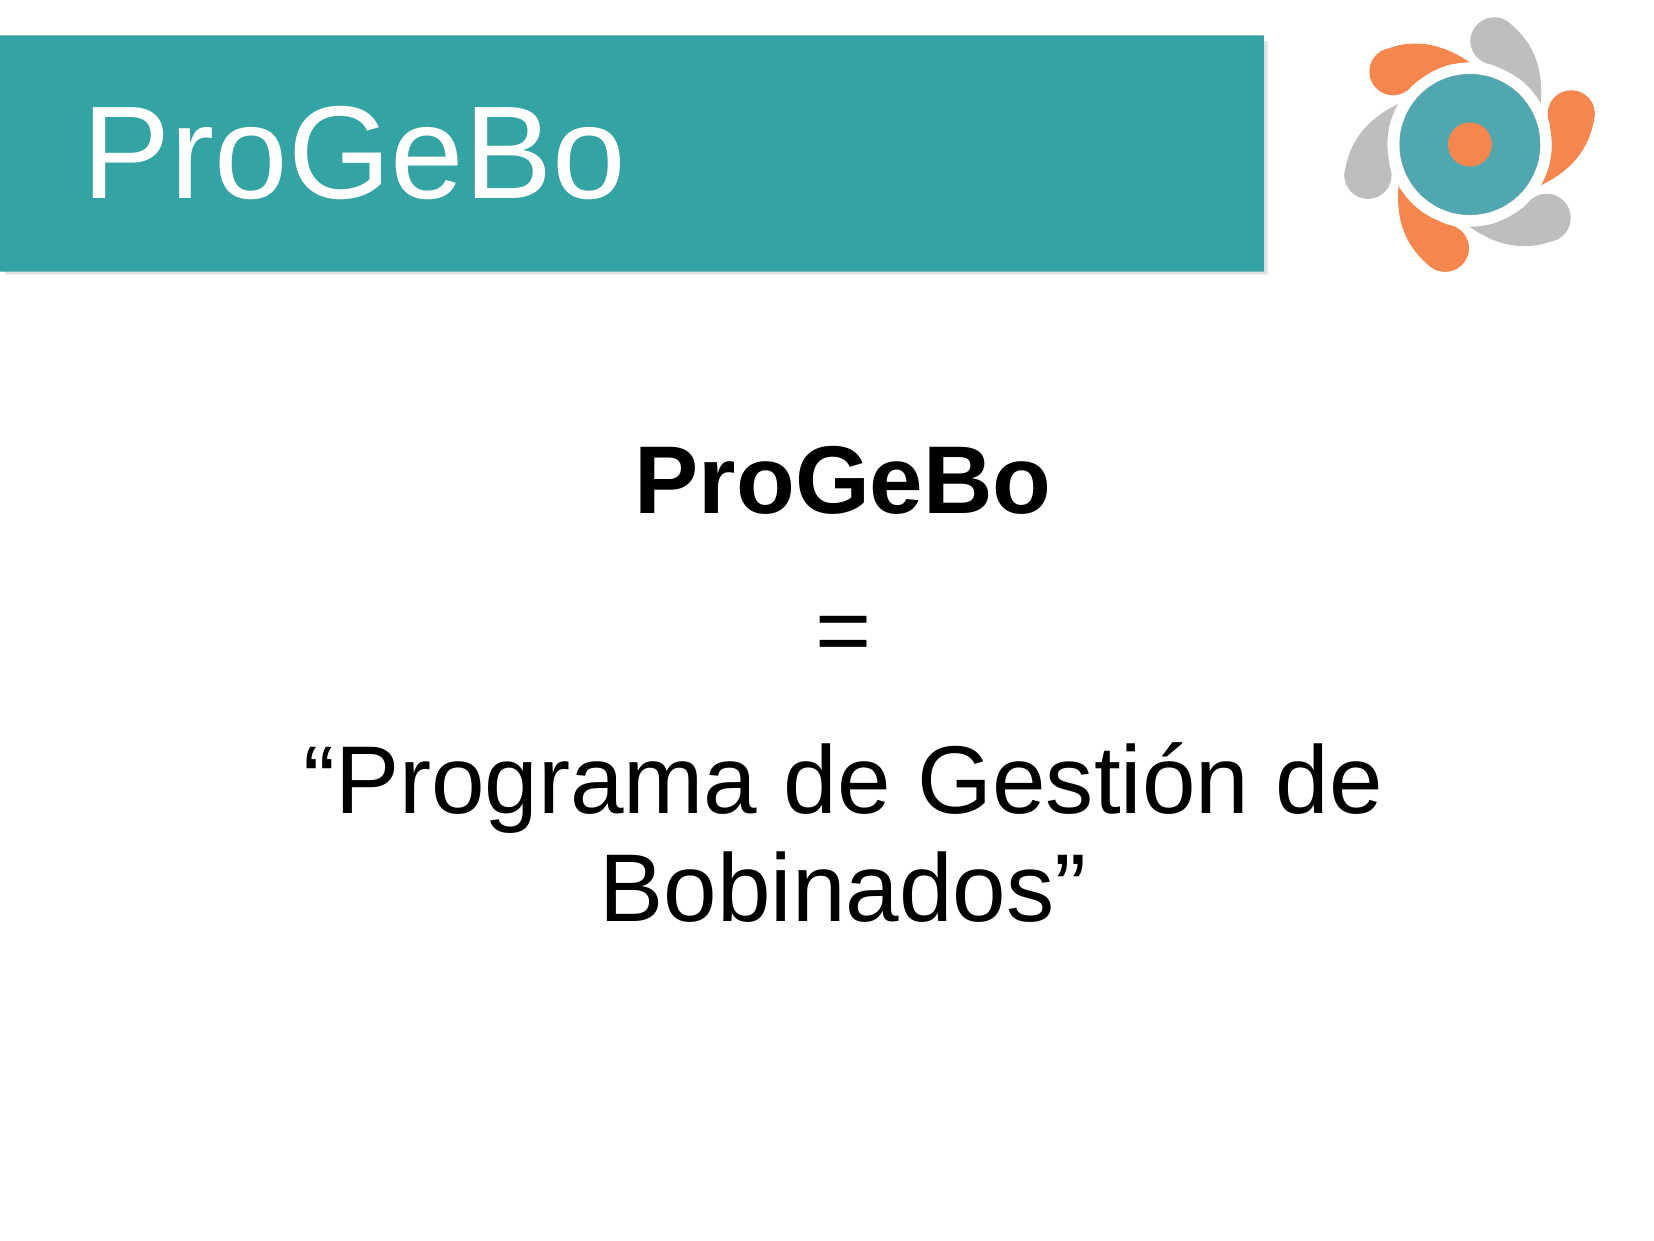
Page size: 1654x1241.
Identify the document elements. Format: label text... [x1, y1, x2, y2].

title ProGeBo [82, 49, 1250, 257]
picture [1344, 17, 1595, 272]
list ProGeBo = “Programa de Gestión de Bobinados” [80, 426, 1536, 1146]
